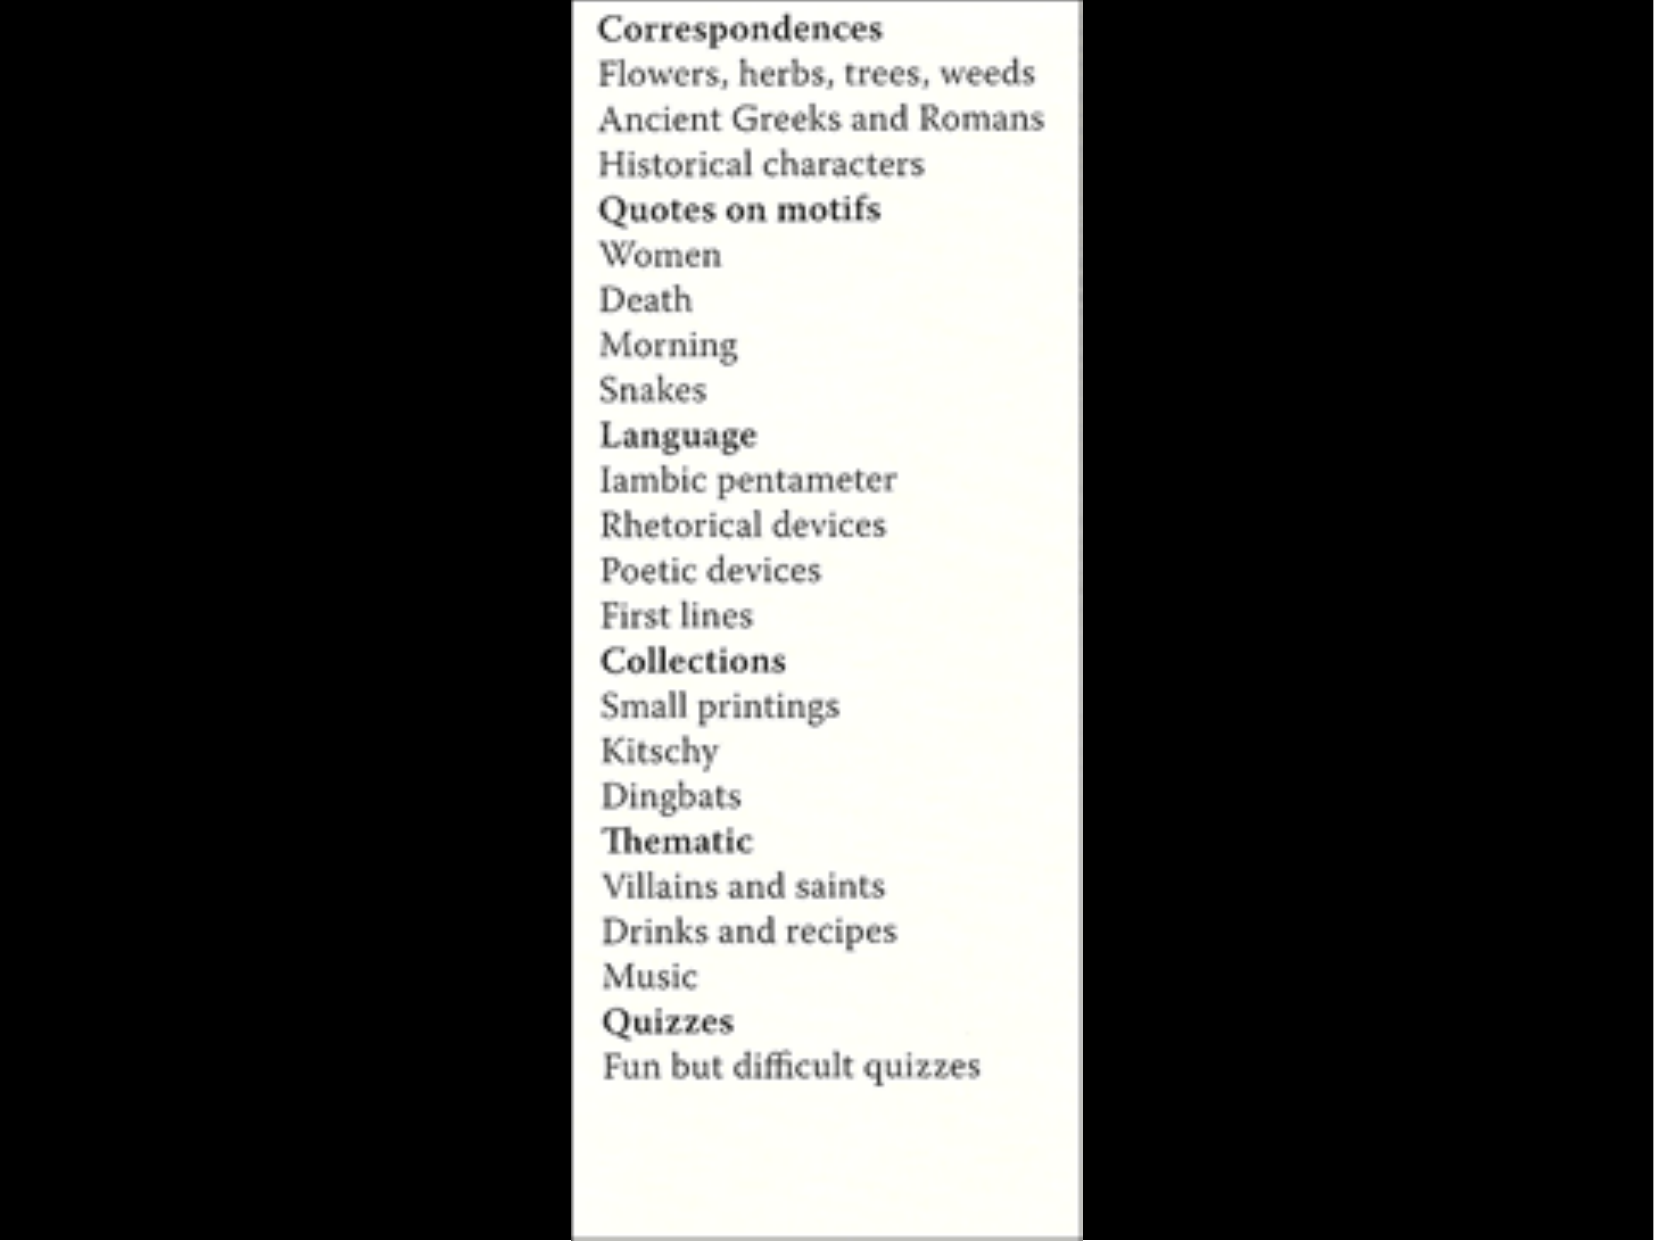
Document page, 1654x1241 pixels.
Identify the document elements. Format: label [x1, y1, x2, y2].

picture [571, 0, 1083, 1241]
